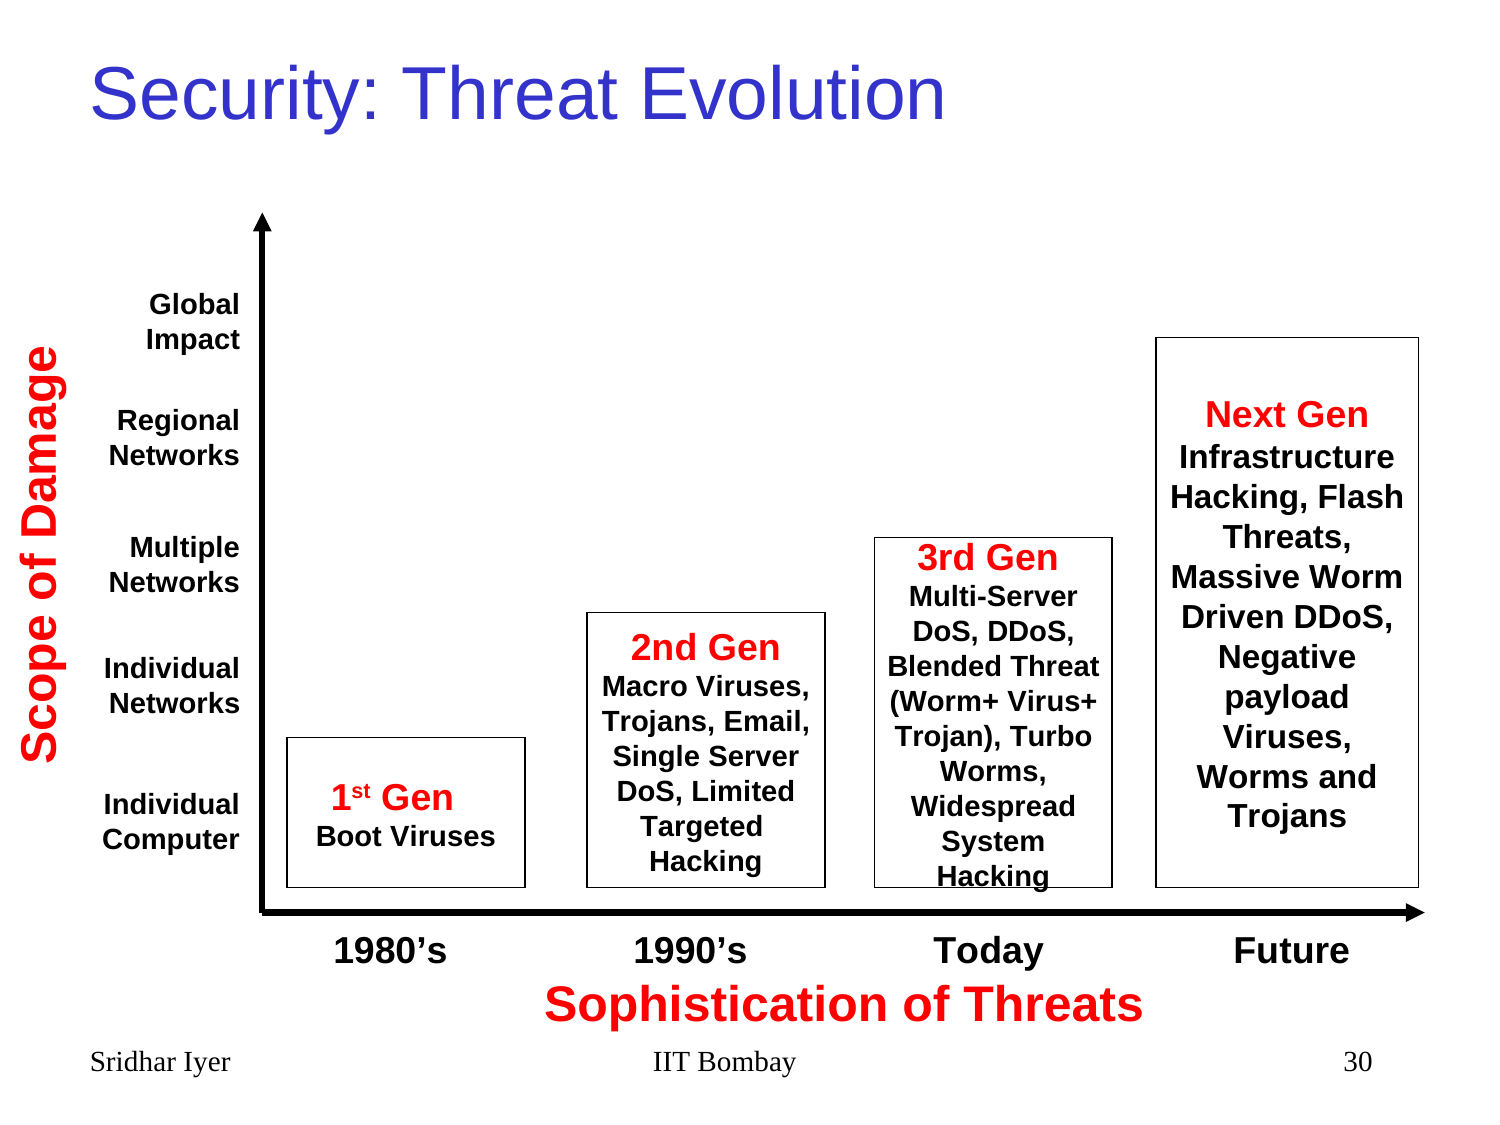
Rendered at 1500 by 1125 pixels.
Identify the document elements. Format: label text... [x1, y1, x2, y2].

text_box 2nd Gen Macro Viruses, Trojans, Email, Single Server DoS, Limited Targeted Hacking [587, 612, 825, 888]
text_box 1st Gen Boot Viruses [287, 737, 525, 888]
text_box Regional Networks [96, 395, 253, 478]
text_box Scope of Damage [0, 333, 72, 777]
title Security: Threat Evolution [75, 0, 1351, 188]
text_box Global Impact [133, 279, 253, 362]
text_box Sophistication of Threats [532, 965, 1157, 1038]
text_box Next Gen Infrastructure Hacking, Flash Threats, Massive Worm Driven DDoS, Negative payload Viruses, Worms and Trojans [1155, 337, 1419, 888]
text_box Individual Computer [90, 779, 252, 862]
text_box Multiple Networks [96, 522, 253, 605]
text_box Individual Networks [91, 643, 253, 726]
text_box 1980’s 1990’s Today Future [321, 920, 1363, 978]
text_box 3rd Gen Multi-Server DoS, DDoS, Blended Threat (Worm+ Virus+ Trojan), Turbo Worms, Widespread System Hacking [874, 537, 1113, 888]
